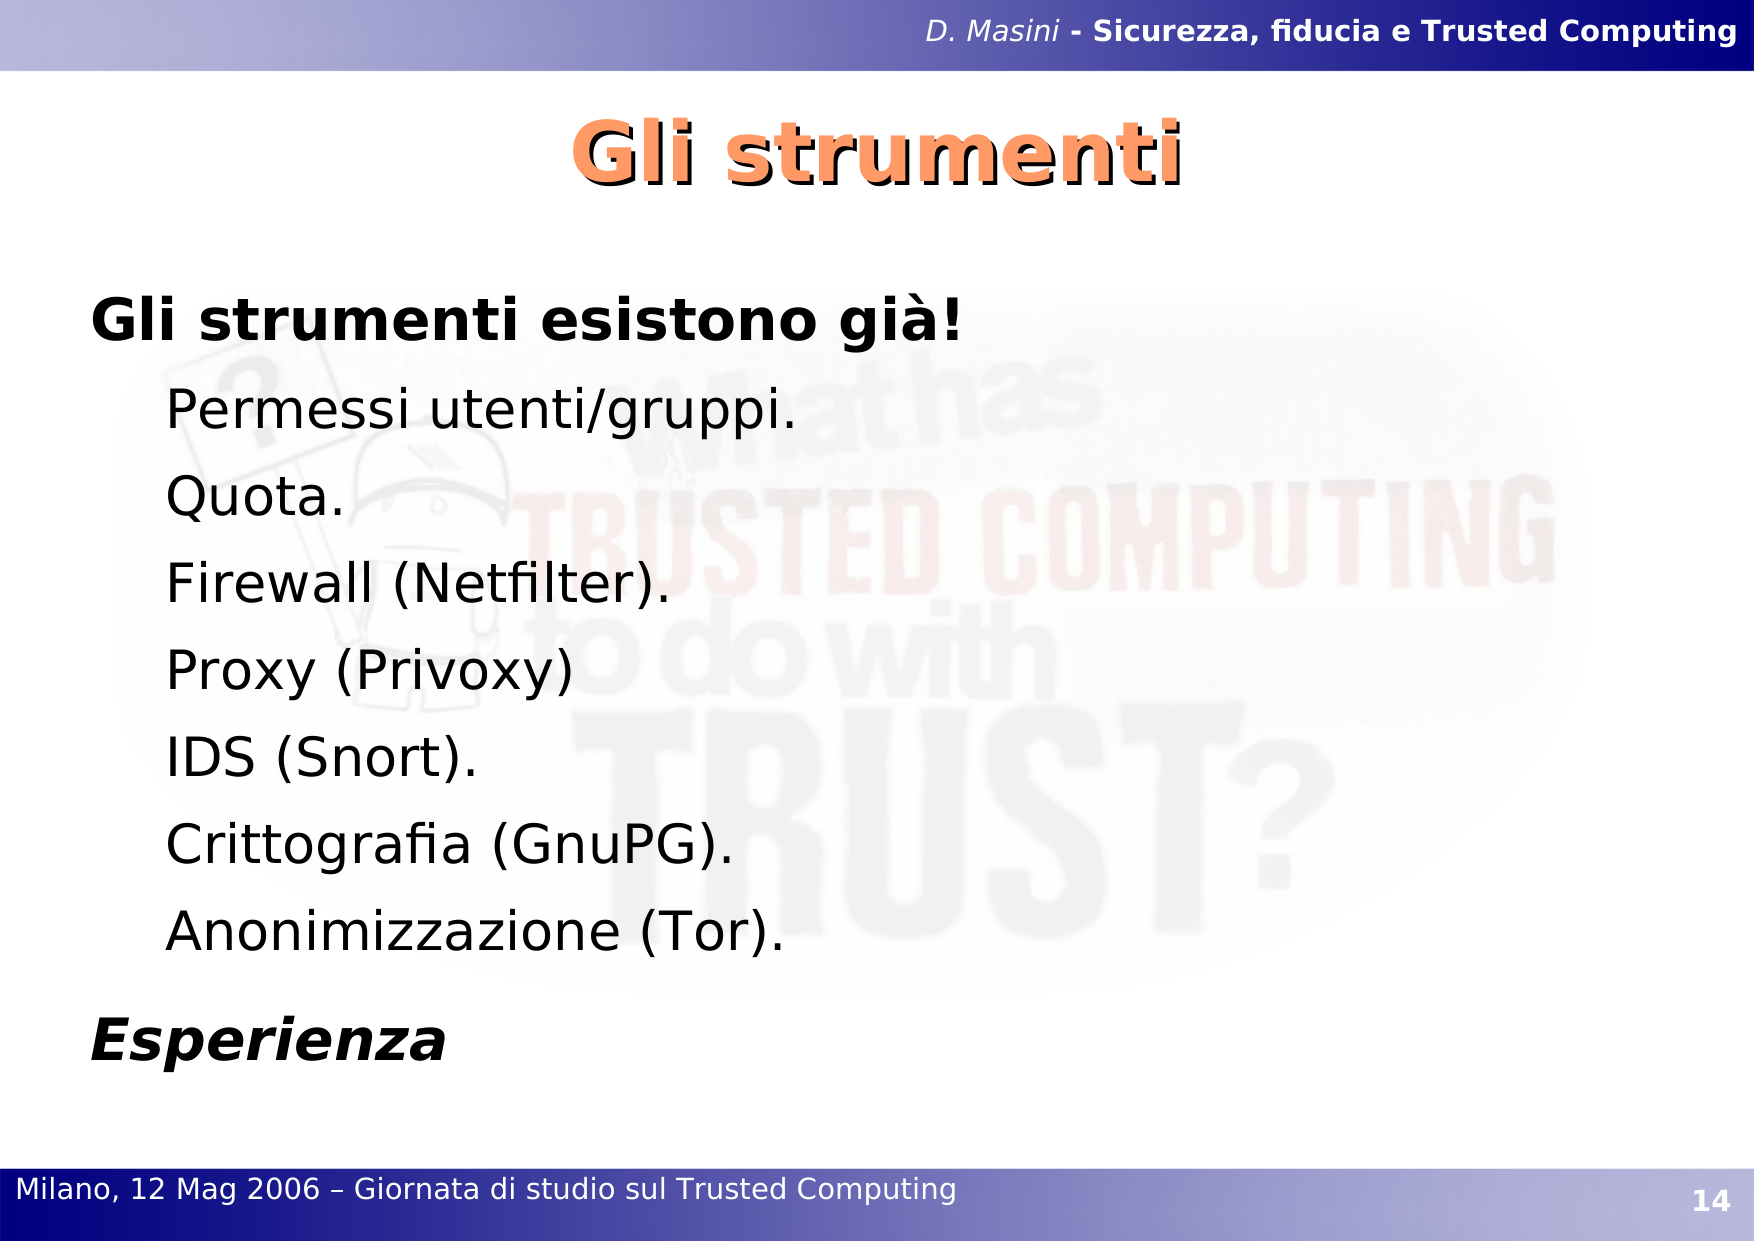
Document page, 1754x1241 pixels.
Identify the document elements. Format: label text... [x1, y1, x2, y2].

title Gli strumenti [87, 49, 1667, 257]
text_box Milano, 12 Mag 2006 – Giornata di studio sul Trusted Computing [0, 1175, 1314, 1234]
picture [0, 0, 1754, 1241]
text_box D. Masini - Sicurezza, fiducia e Trusted Computing [602, 7, 1754, 63]
text_box <numero> [1641, 1185, 1732, 1223]
list Gli strumenti esistono già! Permessi utenti/gruppi. Quota. Firewall (Netfilter). Proxy (Privoxy) IDS (Snort). Crittografia (GnuPG). Anonimizzazione (Tor). Esperienza [90, 288, 1669, 1123]
